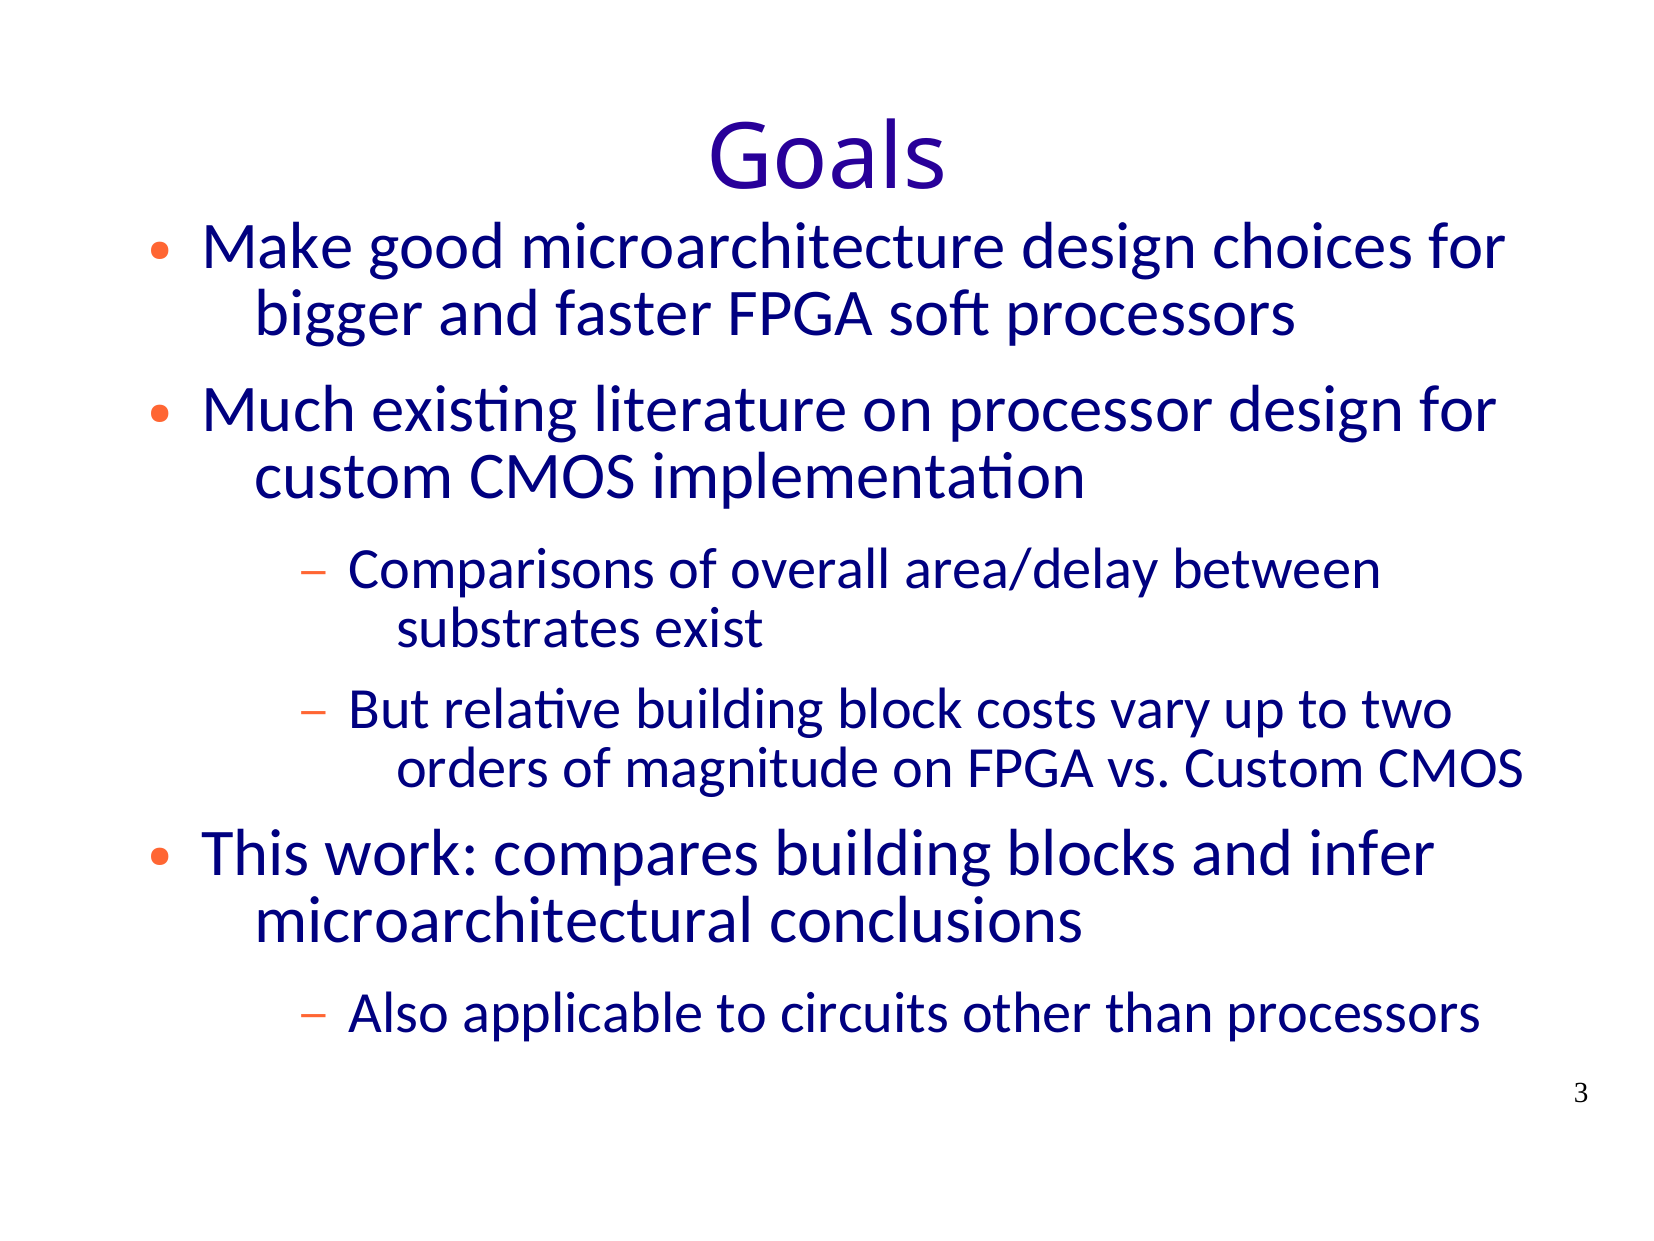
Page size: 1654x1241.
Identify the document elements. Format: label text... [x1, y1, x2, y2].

list Make good microarchitecture design choices for bigger and faster FPGA soft processors Much existing literature on processor design for custom CMOS implementation Comparisons of overall area/delay between substrates exist But relative building block costs vary up to two orders of magnitude on FPGA vs. Custom CMOS This work: compares building blocks and infer microarchitectural conclusions Also applicable to circuits other than processors [112, 218, 1566, 1201]
title Goals [82, 56, 1571, 250]
